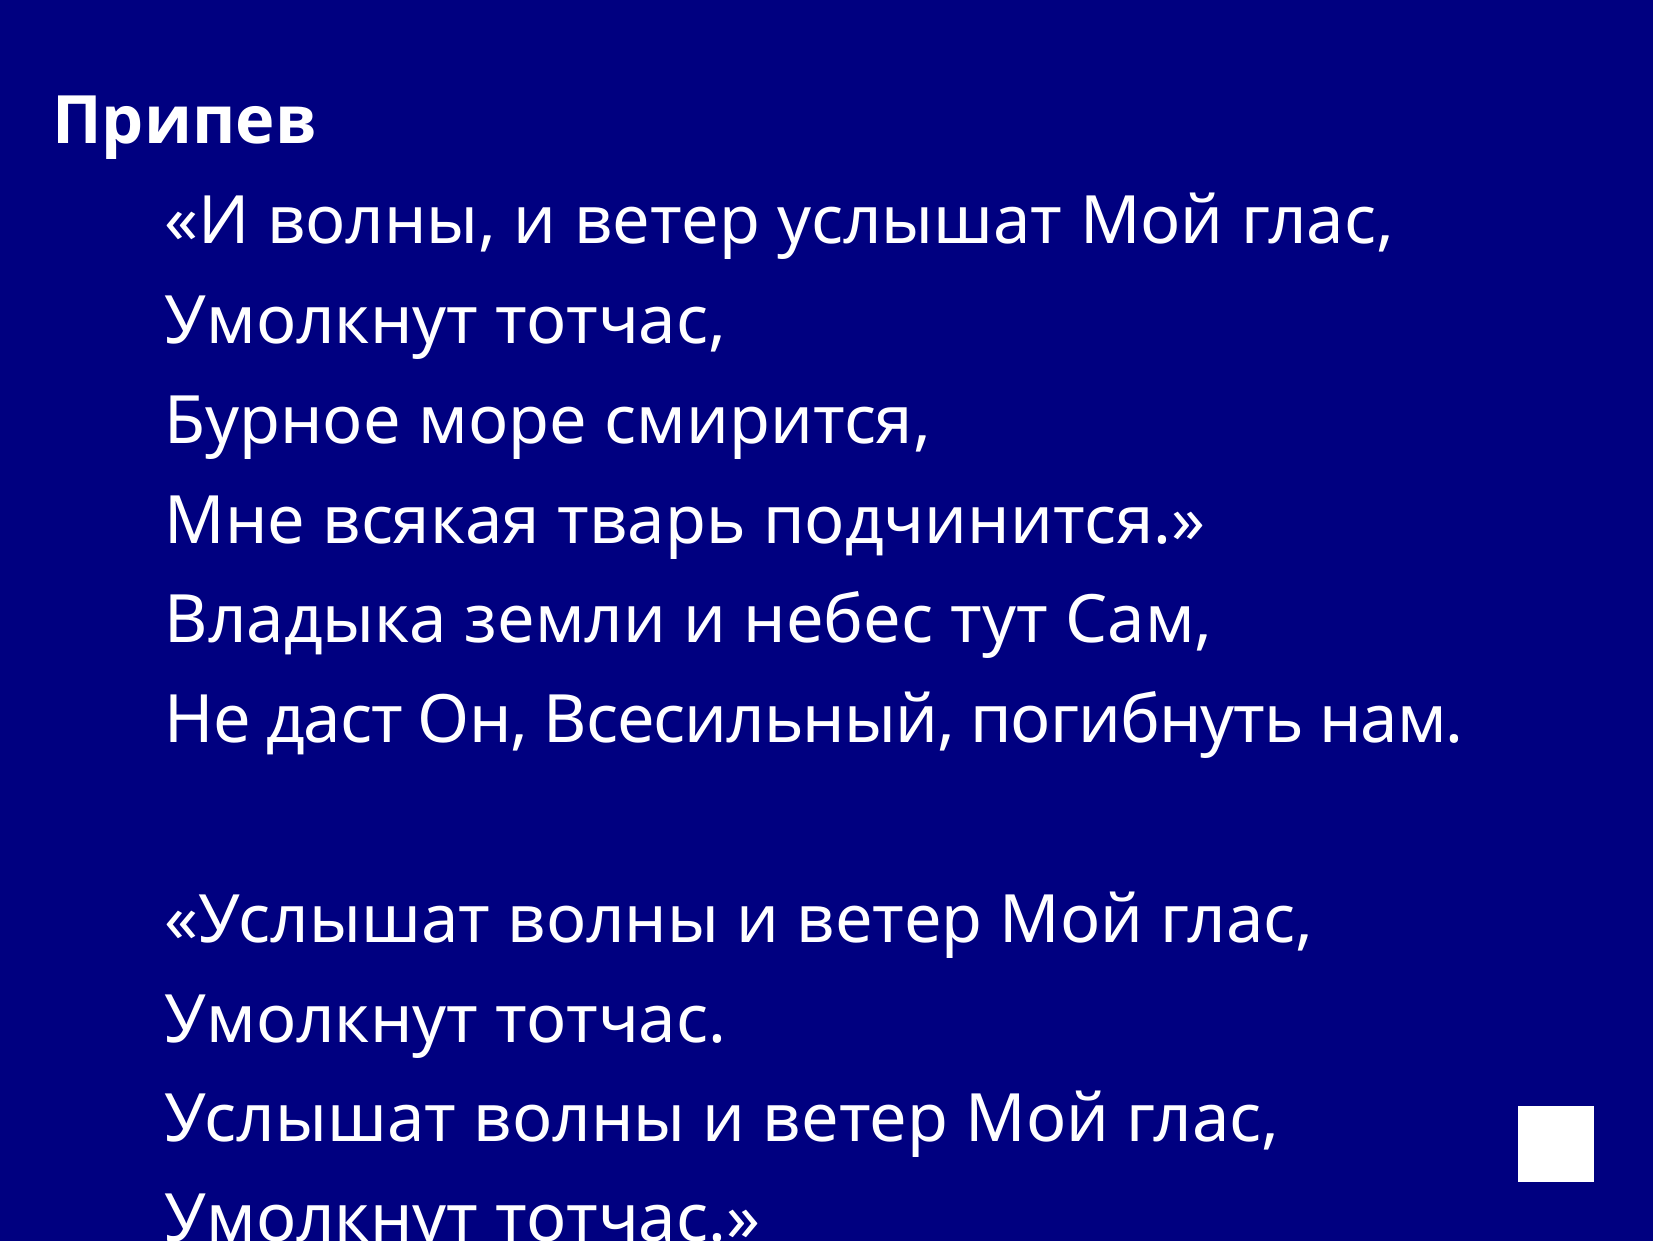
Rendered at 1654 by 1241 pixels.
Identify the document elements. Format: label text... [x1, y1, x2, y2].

text_box Припев «И волны, и ветер услышат Мой глас, Умолкнут тотчас, Бурное море смирится, Мне всякая тварь подчинится.» Владыка земли и небес тут Сам, Не даст Он, Всесильный, погибнуть нам. «Услышат волны и ветер Мой глас, Умолкнут тотчас. Услышат волны и ветер Мой глас, Умолкнут тотчас.» [37, 56, 1653, 1163]
text_box [1518, 1163, 1594, 1182]
